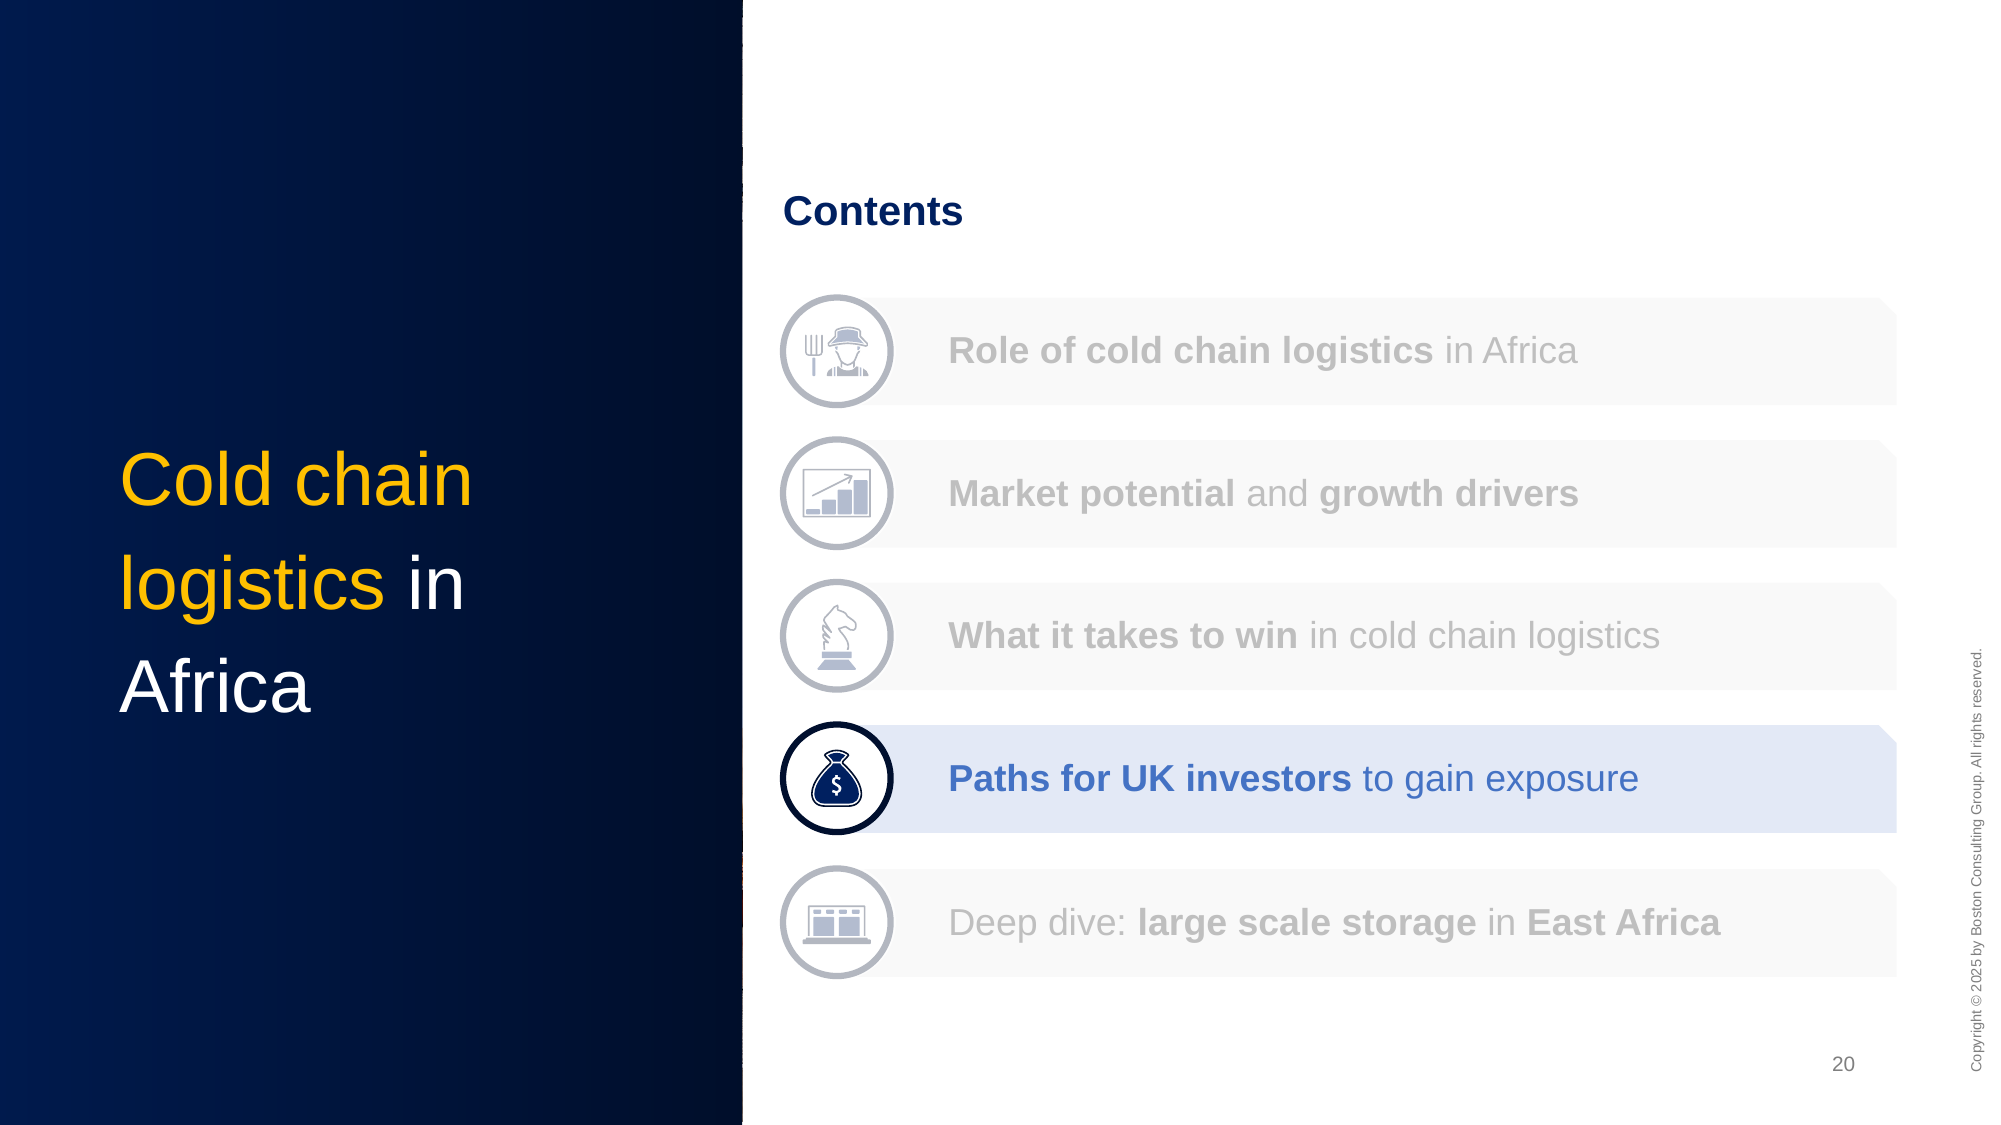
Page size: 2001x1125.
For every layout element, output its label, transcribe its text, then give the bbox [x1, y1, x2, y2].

text_box What it takes to win in cold chain logistics [948, 582, 1897, 691]
text_box Deep dive: large scale storage in East Africa [948, 869, 1897, 977]
text_box [0, 0, 742, 1125]
text_box Paths for UK investors to gain exposure [948, 725, 1897, 833]
text_box Contents [783, 176, 1897, 247]
text_box [777, 862, 948, 981]
text_box Cold chain logistics in Africa [103, 409, 665, 730]
text_box Market potential and growth drivers [948, 440, 1897, 548]
text_box [783, 724, 948, 833]
text_box [777, 434, 948, 553]
text_box [777, 292, 948, 411]
text_box Role of cold chain logistics in Africa [948, 297, 1897, 406]
text_box [777, 576, 948, 695]
